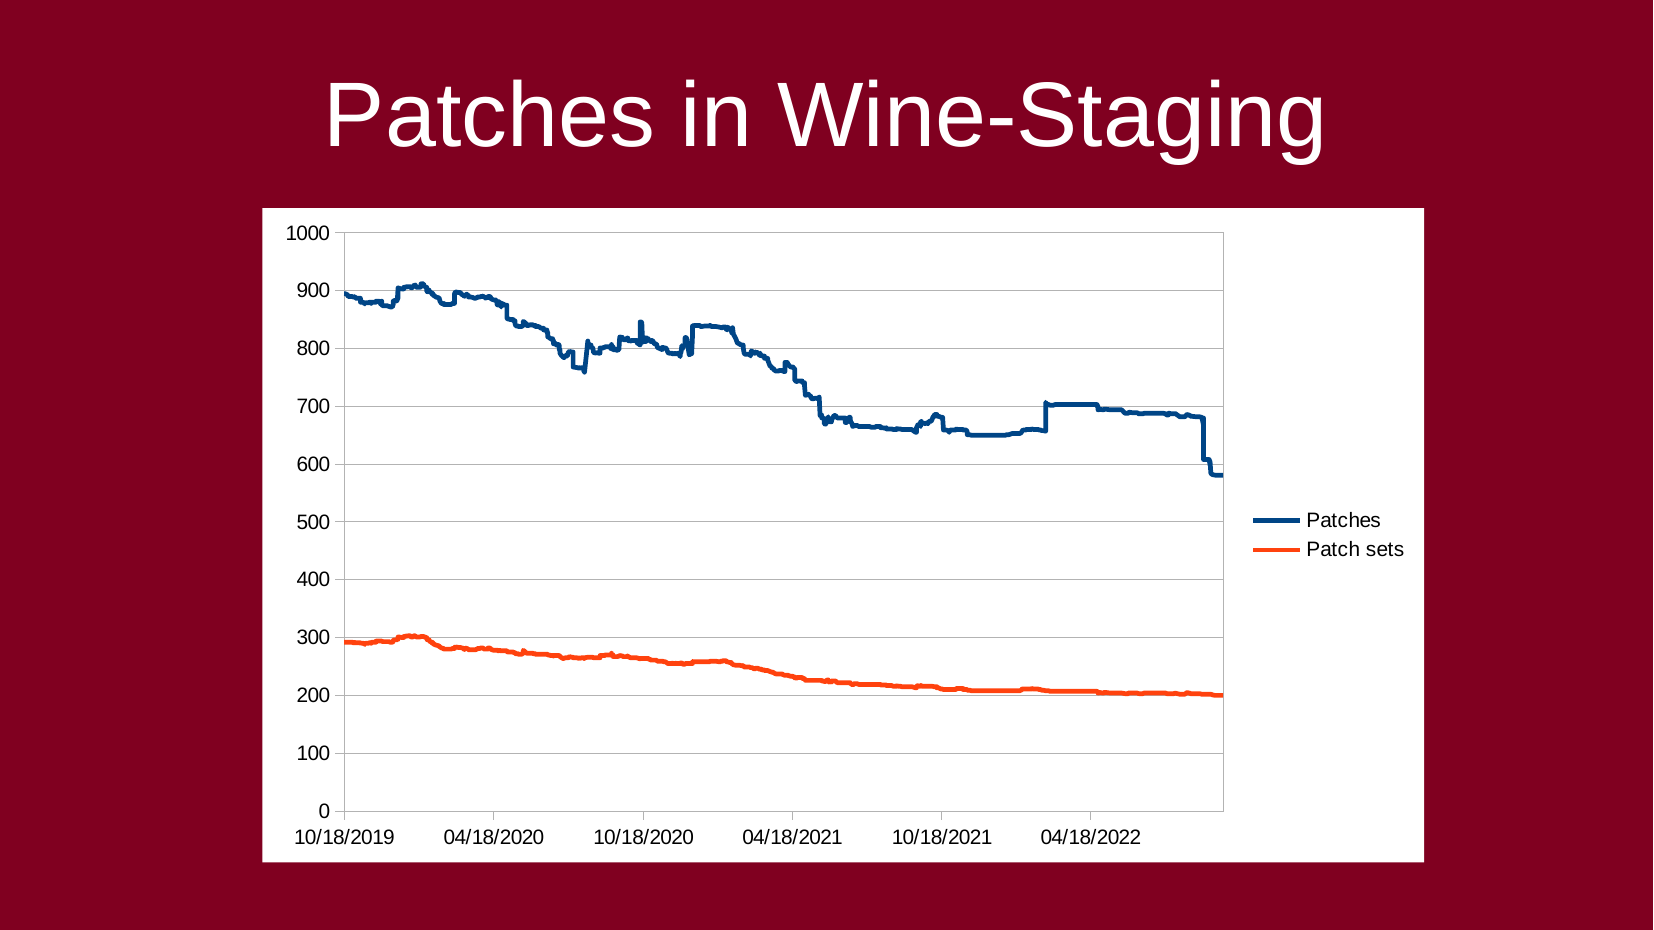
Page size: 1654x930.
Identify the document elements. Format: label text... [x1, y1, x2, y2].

title Patches in Wine-Staging [82, 37, 1571, 193]
chart [262, 208, 1425, 863]
